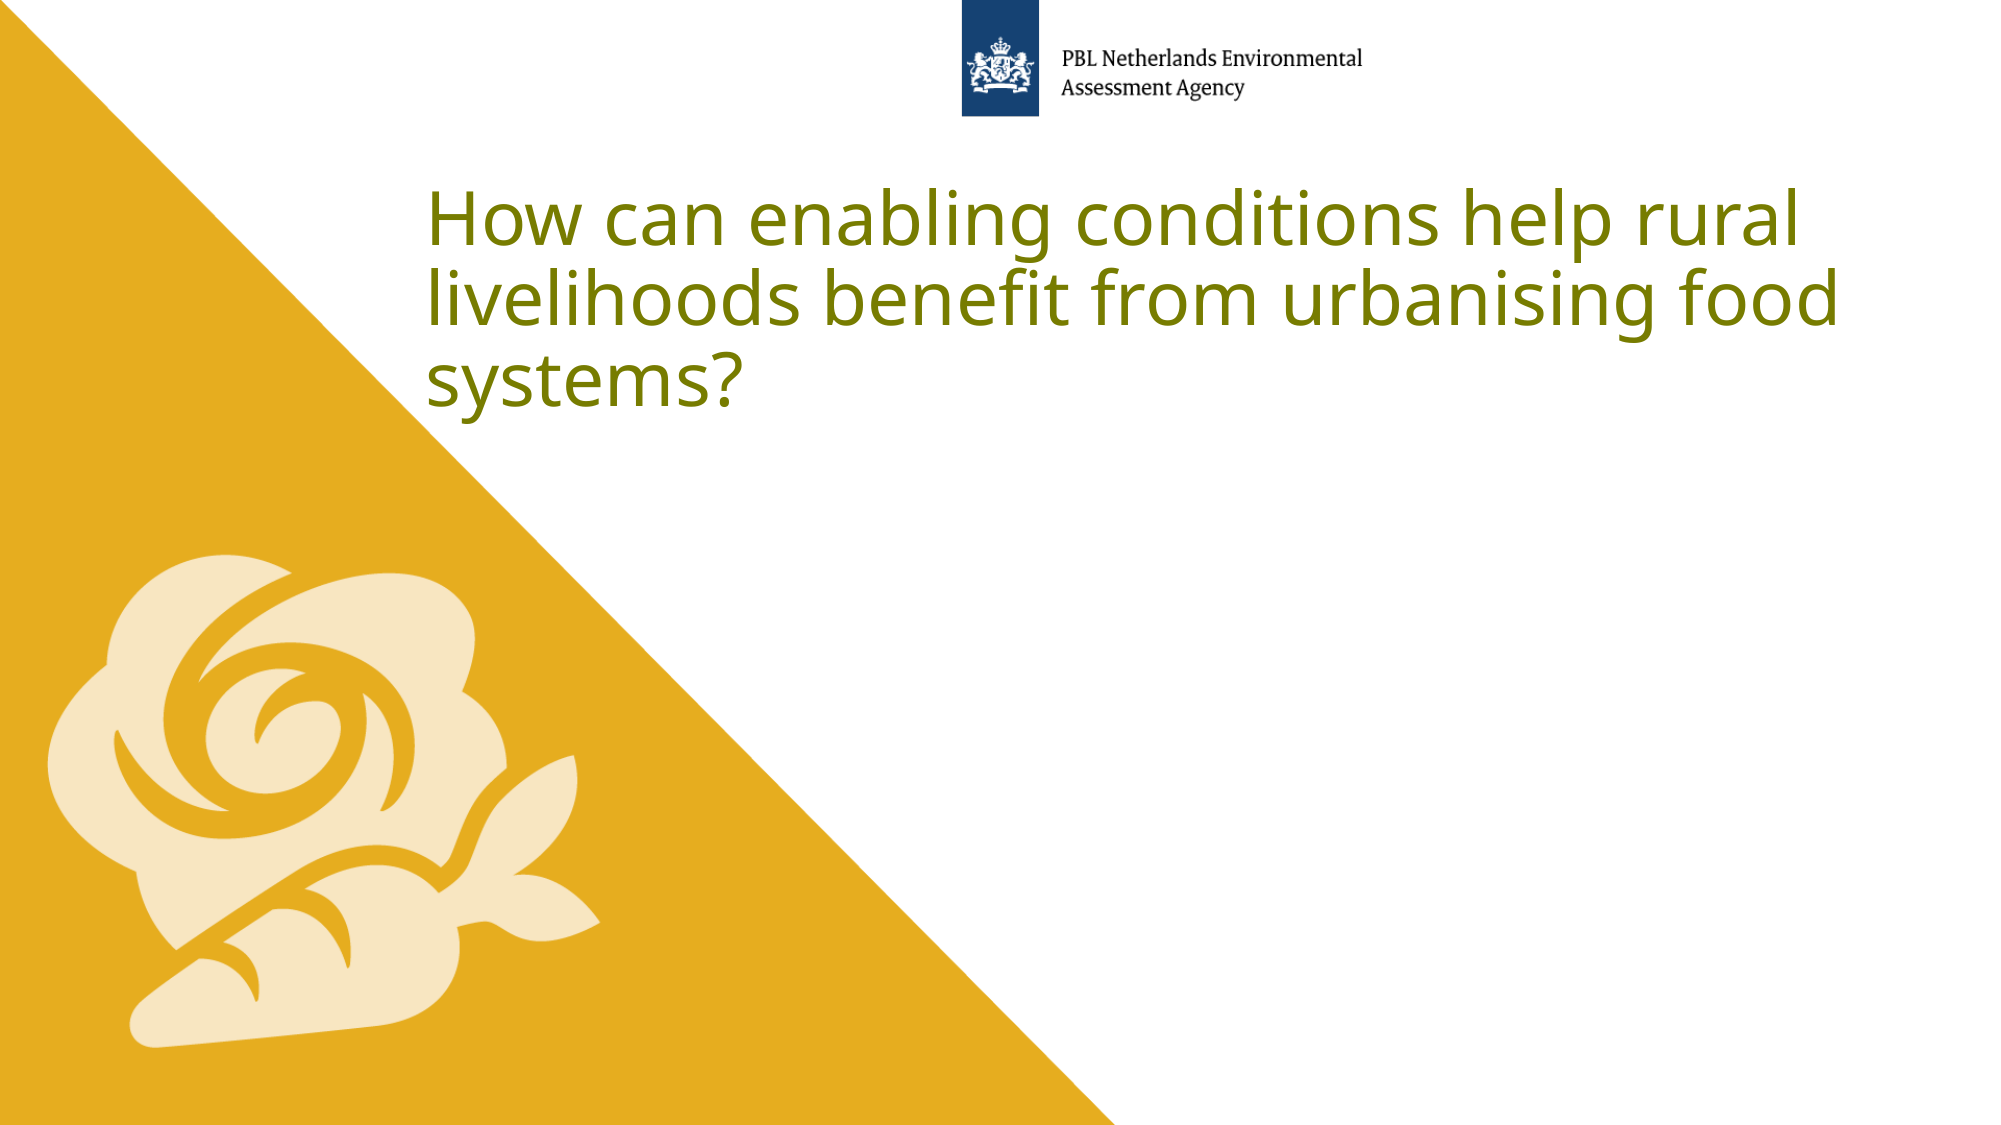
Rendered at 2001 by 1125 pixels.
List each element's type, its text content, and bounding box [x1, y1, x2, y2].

title How can enabling conditions help rural livelihoods benefit from urbanising food systems? [410, 172, 1897, 329]
picture [0, 0, 2000, 1125]
